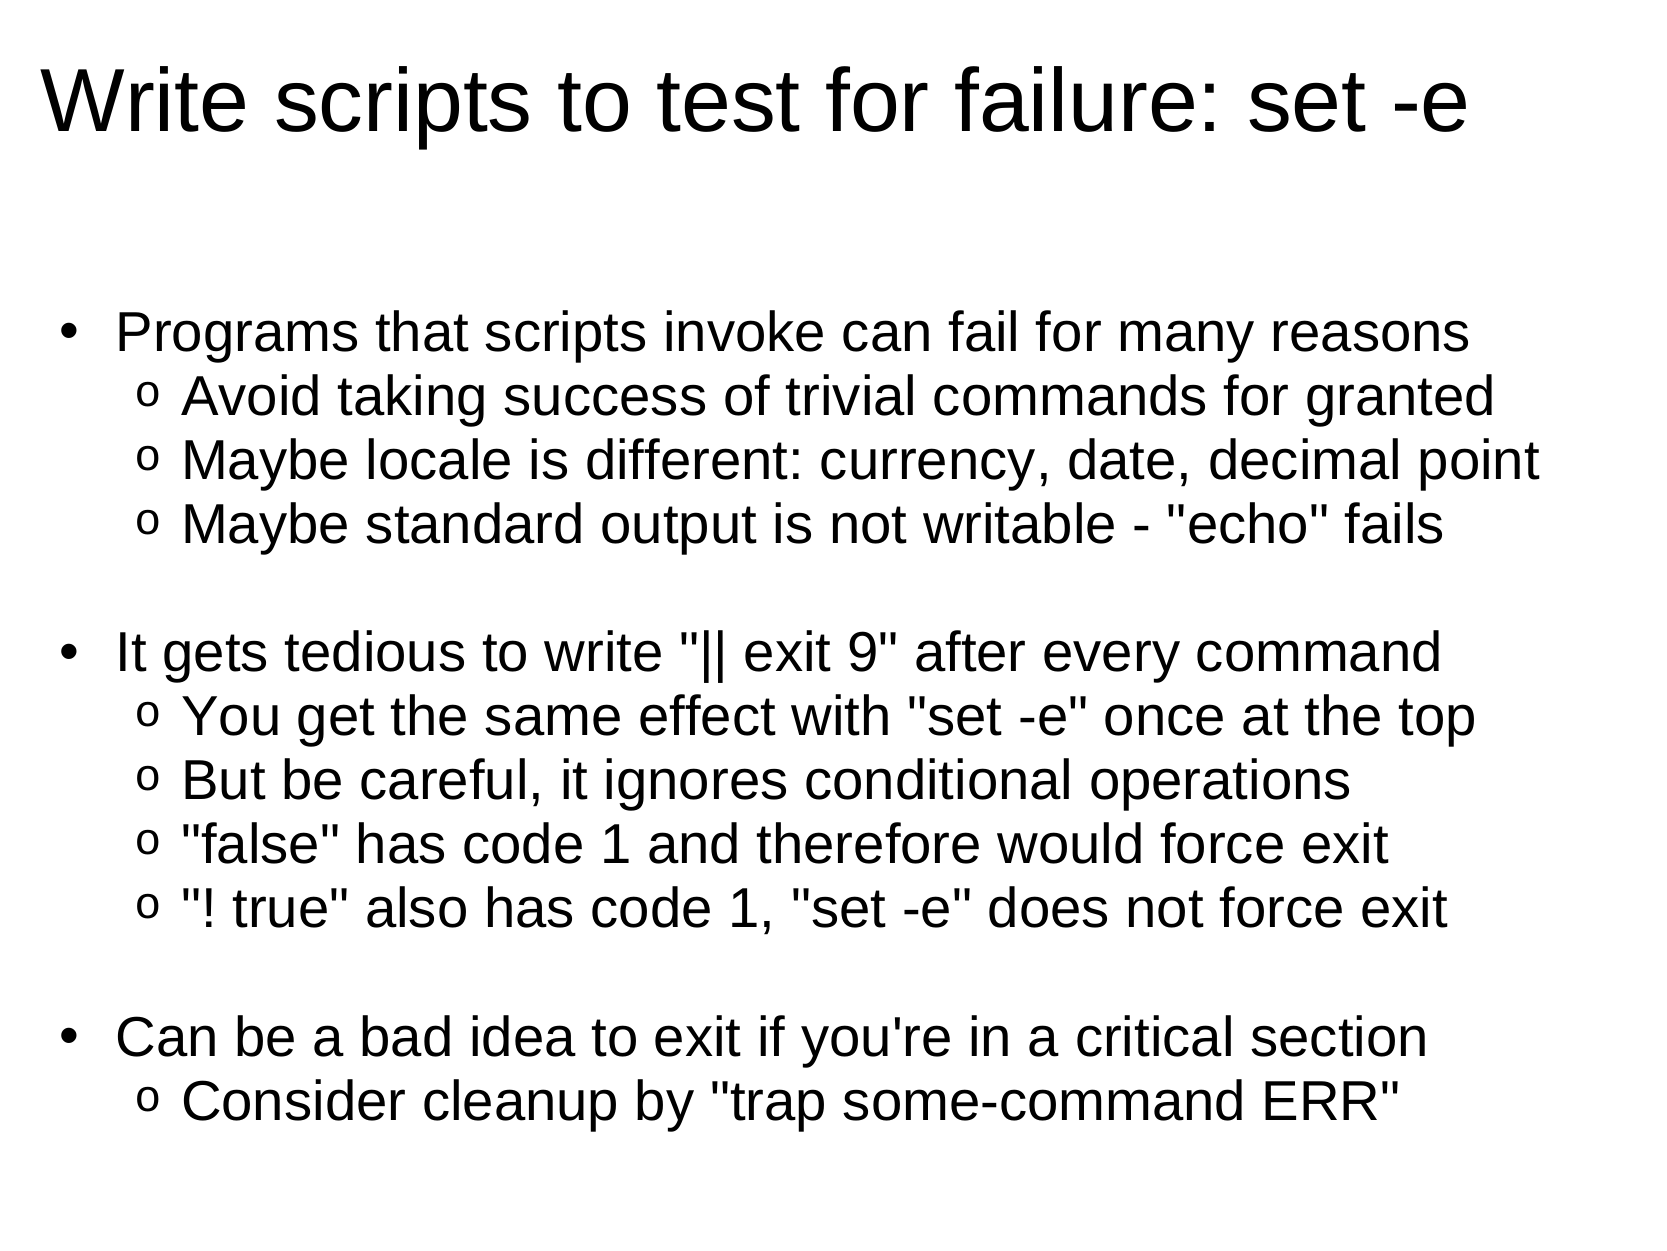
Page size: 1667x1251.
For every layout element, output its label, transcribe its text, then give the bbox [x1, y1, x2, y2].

list Programs that scripts invoke can fail for many reasons Avoid taking success of trivial commands for granted Maybe locale is different: currency, date, decimal point Maybe standard output is not writable - "echo" fails It gets tedious to write "|| exit 9" after every command You get the same effect with "set -e" once at the top But be careful, it ignores conditional operations "false" has code 1 and therefore would force exit "! true" also has code 1, "set -e" does not force exit Can be a bad idea to exit if you're in a critical section Consider cleanup by "trap some-command ERR" [40, 300, 1627, 1201]
title Write scripts to test for failure: set -e [40, 50, 1627, 201]
